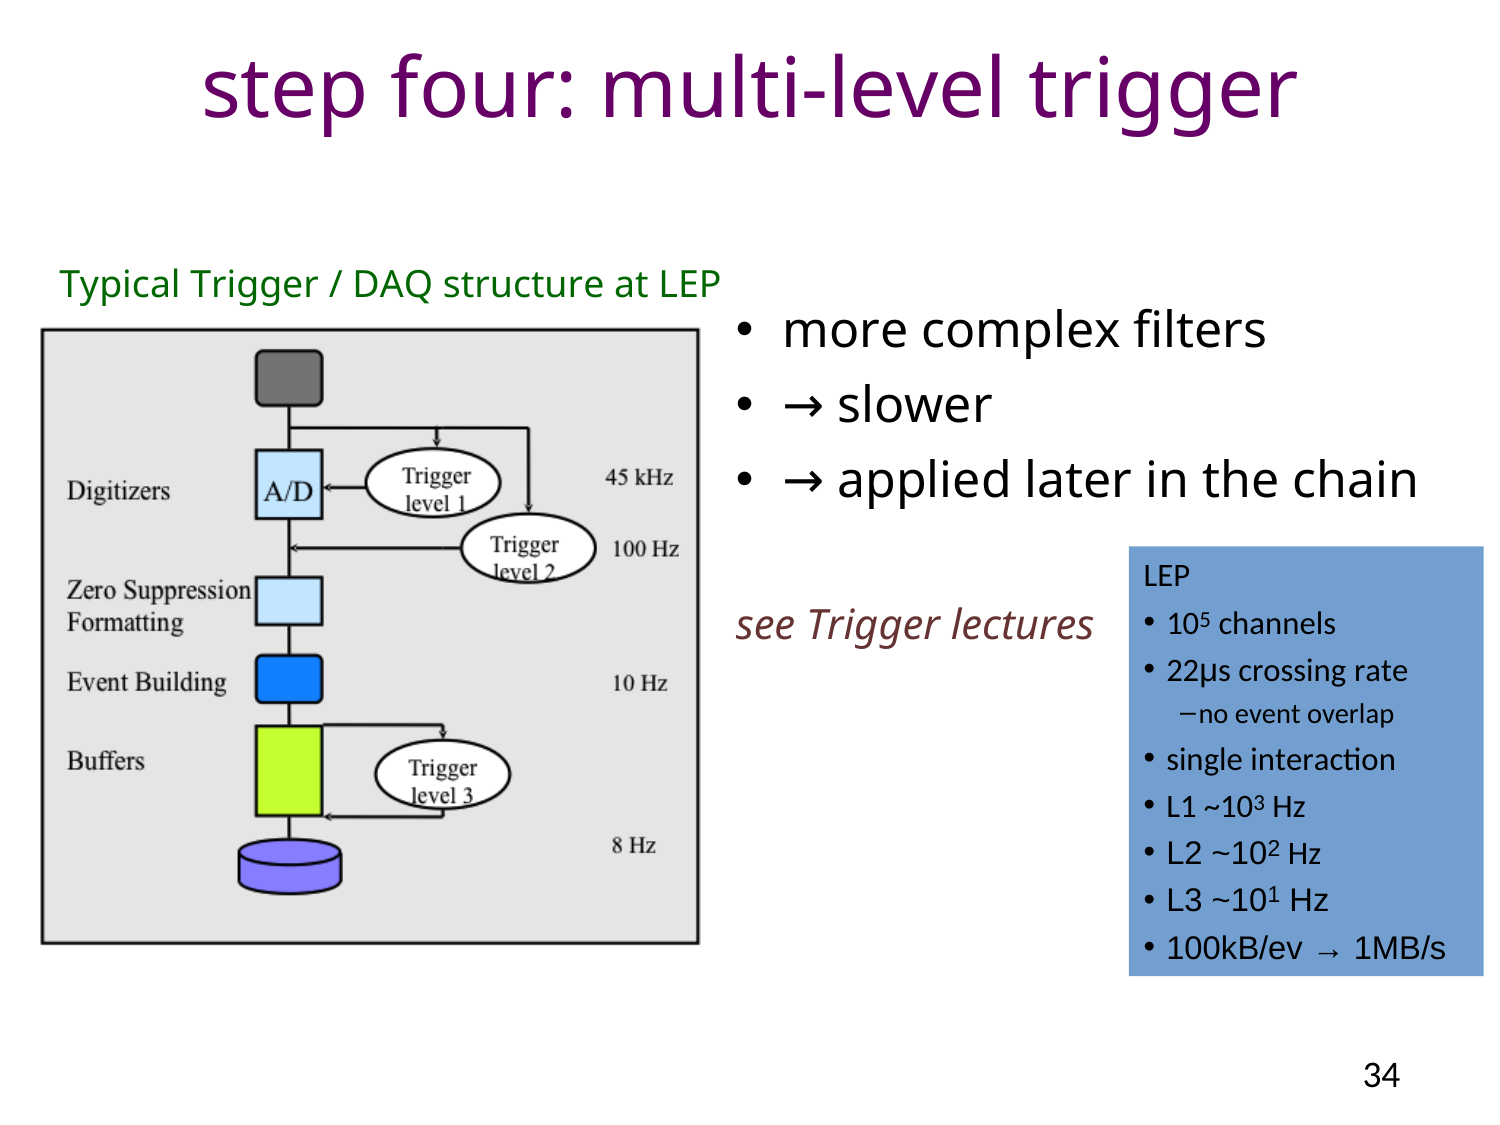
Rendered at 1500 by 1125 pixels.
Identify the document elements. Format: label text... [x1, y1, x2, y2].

picture [32, 323, 708, 951]
list LEP 105 channels 22μs crossing rate no event overlap single interaction L1 ~103 Hz L2 ~102 Hz L3 ~101 Hz 100kB/ev → 1MB/s [1128, 546, 1484, 977]
title step four: multi-level trigger [6, 0, 1495, 169]
list more complex filters → slower → applied later in the chain see Trigger lectures [721, 290, 1448, 806]
text_box Typical Trigger / DAQ structure at LEP [12, 252, 769, 316]
